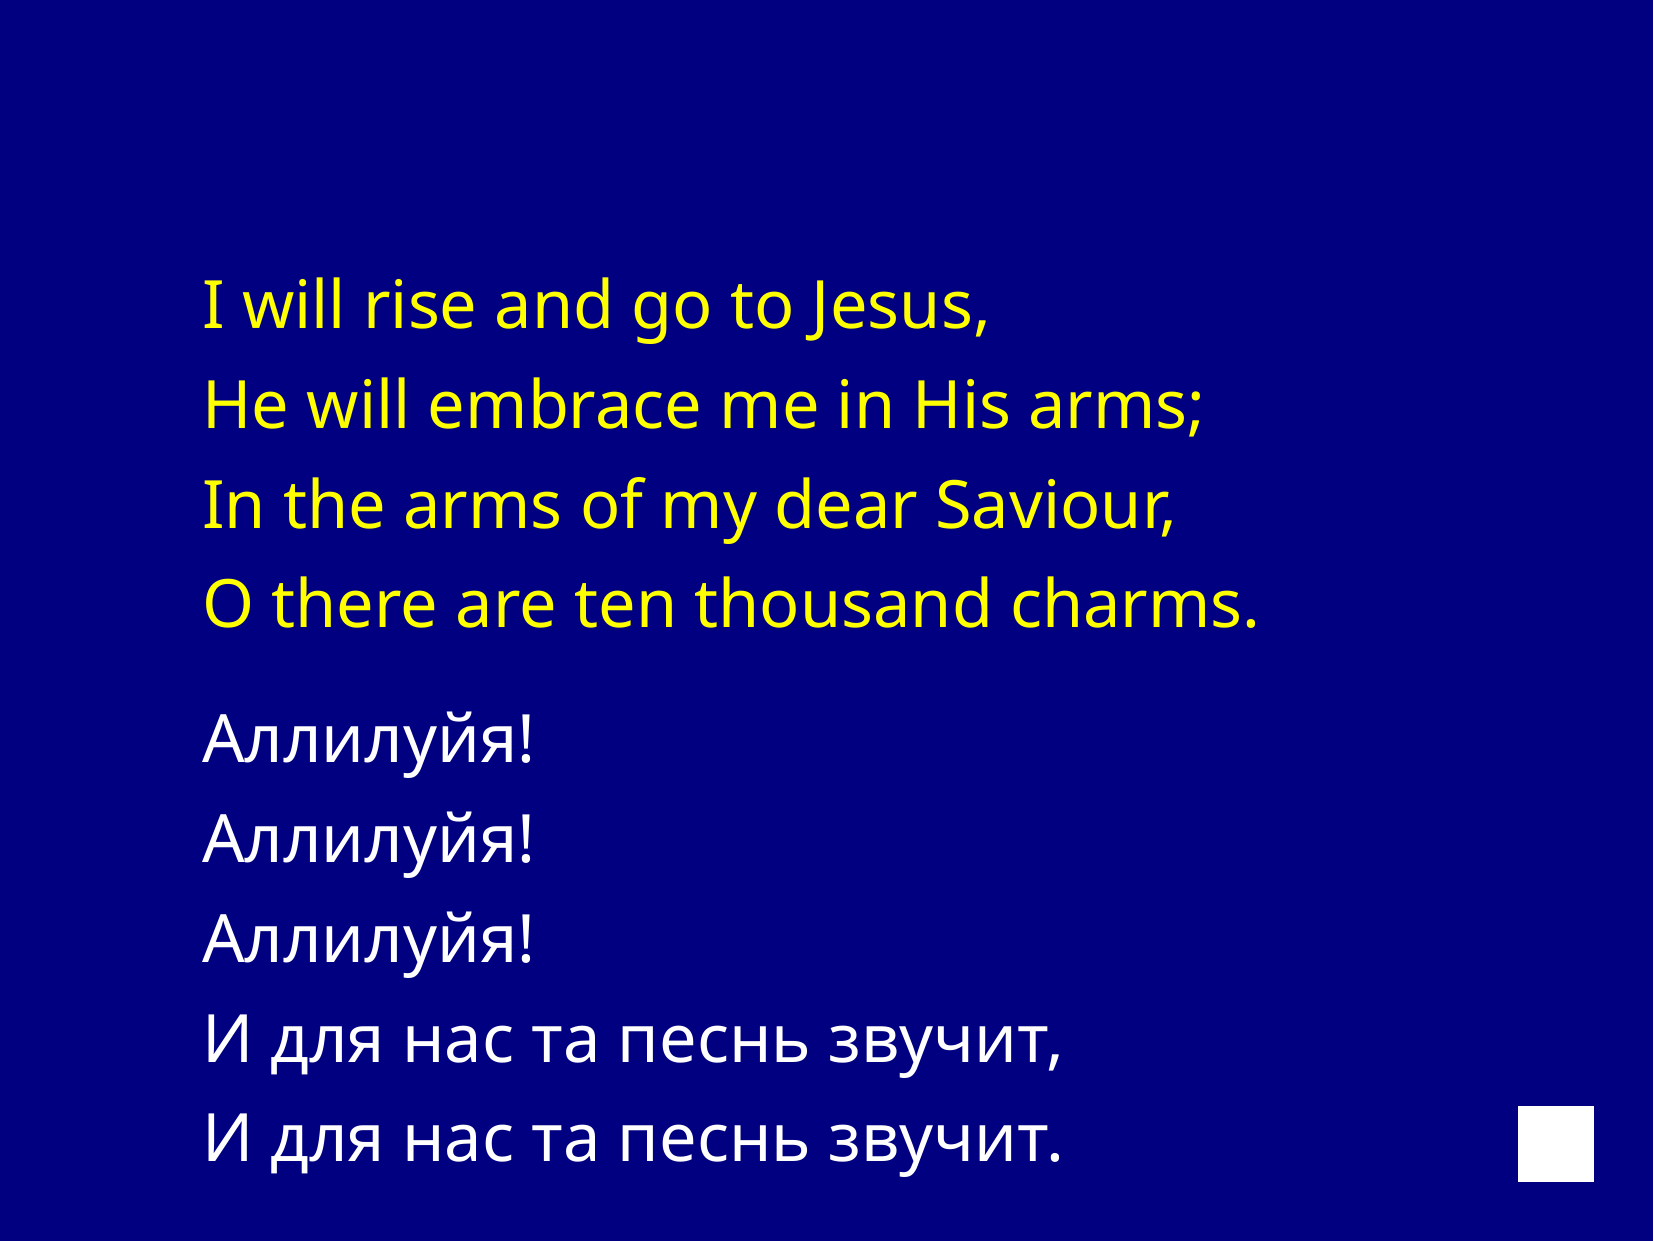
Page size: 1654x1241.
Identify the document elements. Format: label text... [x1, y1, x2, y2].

text_box I will rise and go to Jesus, He will embrace me in His arms; In the arms of my dear Saviour, O there are ten thousand charms. [75, 150, 1576, 638]
text_box [1518, 1106, 1594, 1182]
text_box Аллилуйя! Аллилуйя! Аллилуйя! И для нас та песнь звучит, И для нас та песнь звучит. [75, 675, 1576, 1163]
